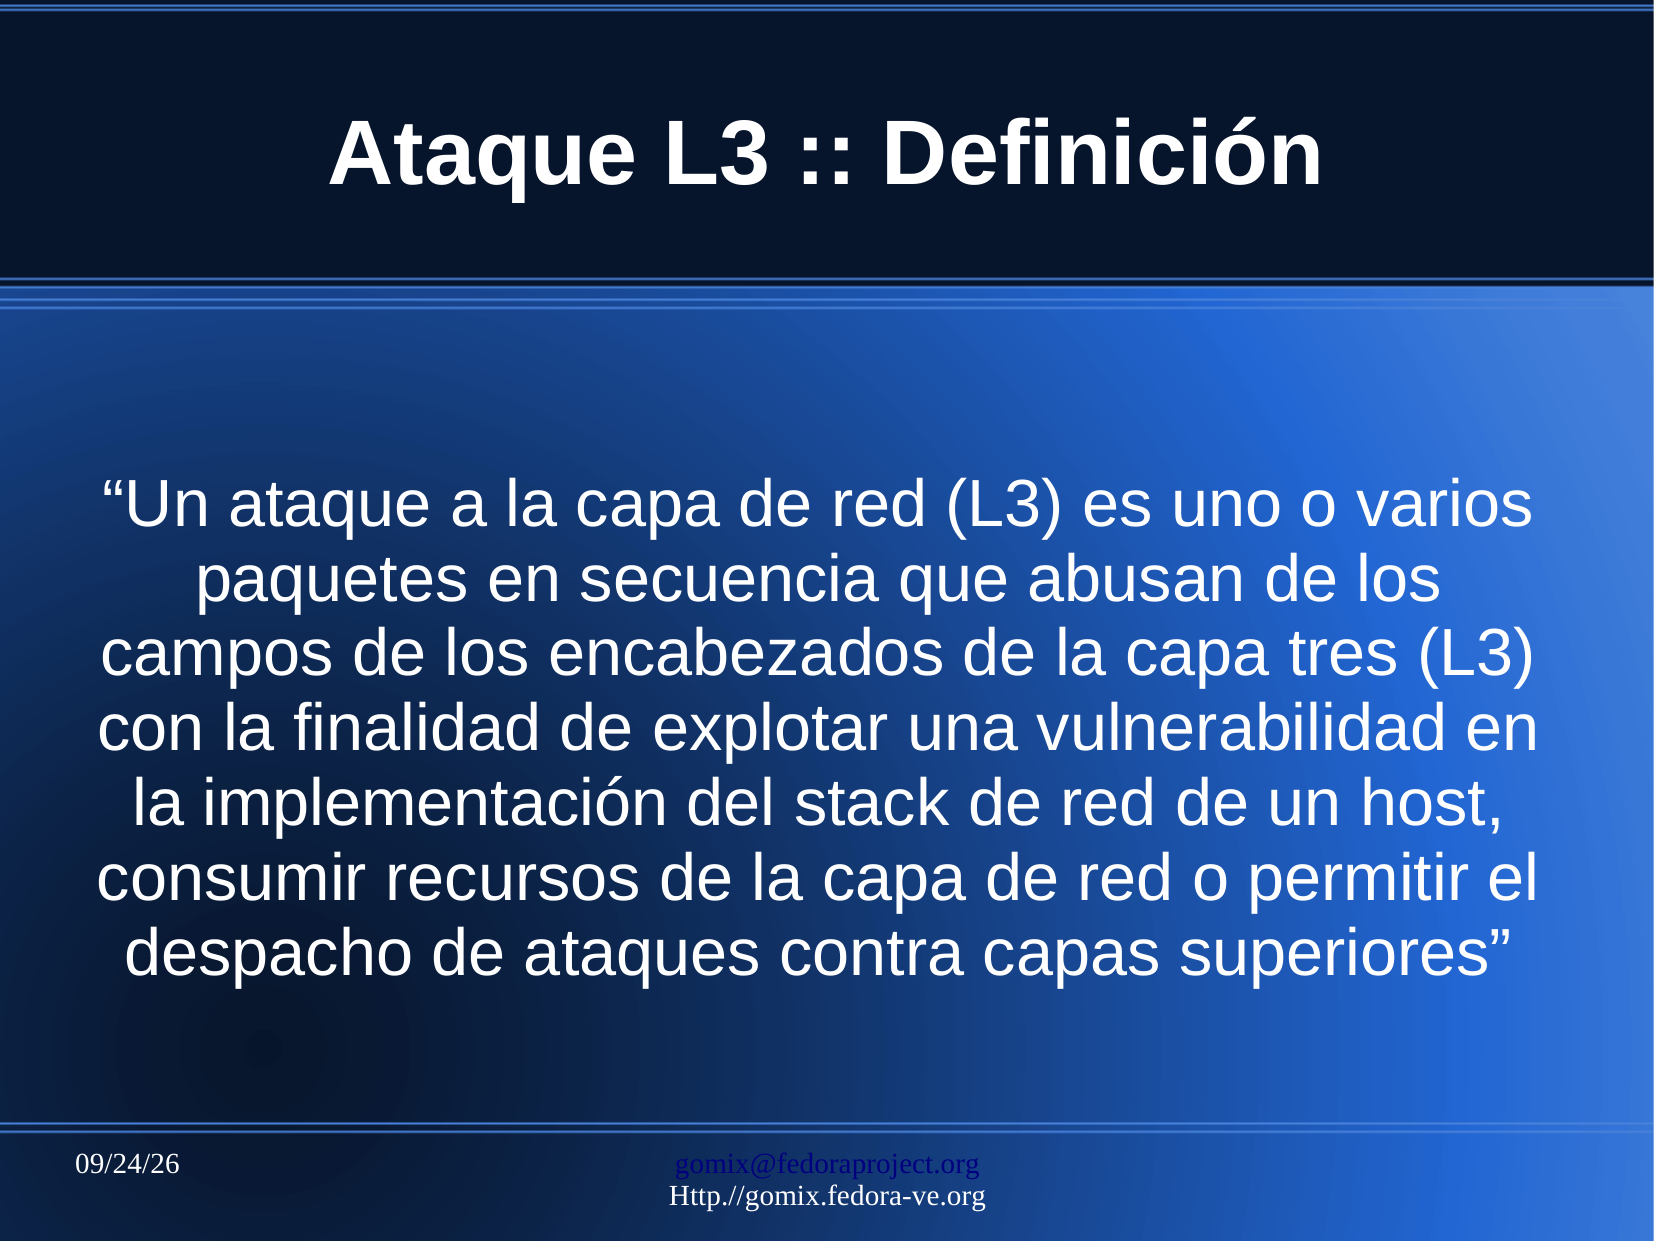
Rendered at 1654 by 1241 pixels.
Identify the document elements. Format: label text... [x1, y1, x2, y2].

subtitle “Un ataque a la capa de red (L3) es uno o varios paquetes en secuencia que abusan de los campos de los encabezados de la capa tres (L3) con la finalidad de explotar una vulnerabilidad en la implementación del stack de red de un host, consumir recursos de la capa de red o permitir el despacho de ataques contra capas superiores” [75, 330, 1564, 1126]
title Ataque L3 :: Definición [82, 49, 1571, 257]
picture [0, 0, 1654, 1241]
